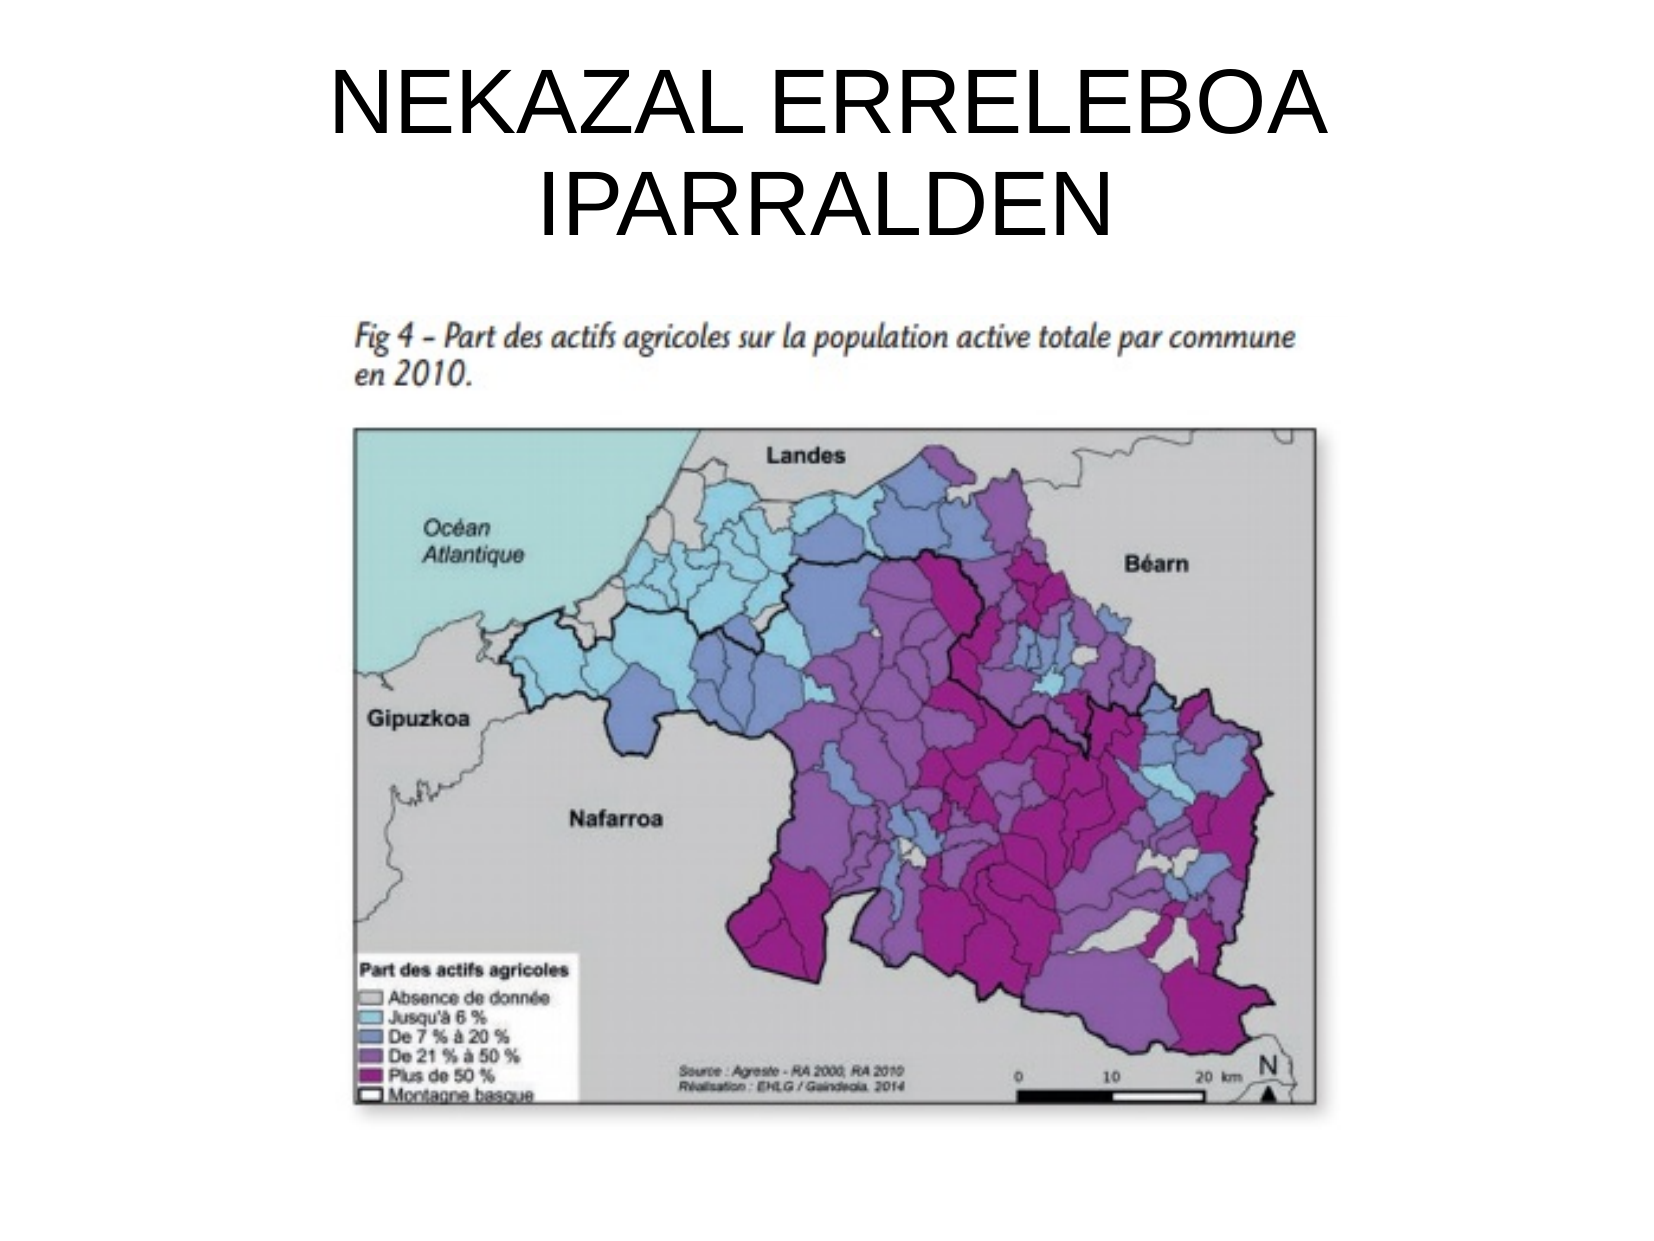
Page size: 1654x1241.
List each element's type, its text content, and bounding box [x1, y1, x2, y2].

picture [318, 315, 1348, 1134]
title NEKAZAL ERRELEBOA IPARRALDEN [82, 49, 1571, 257]
